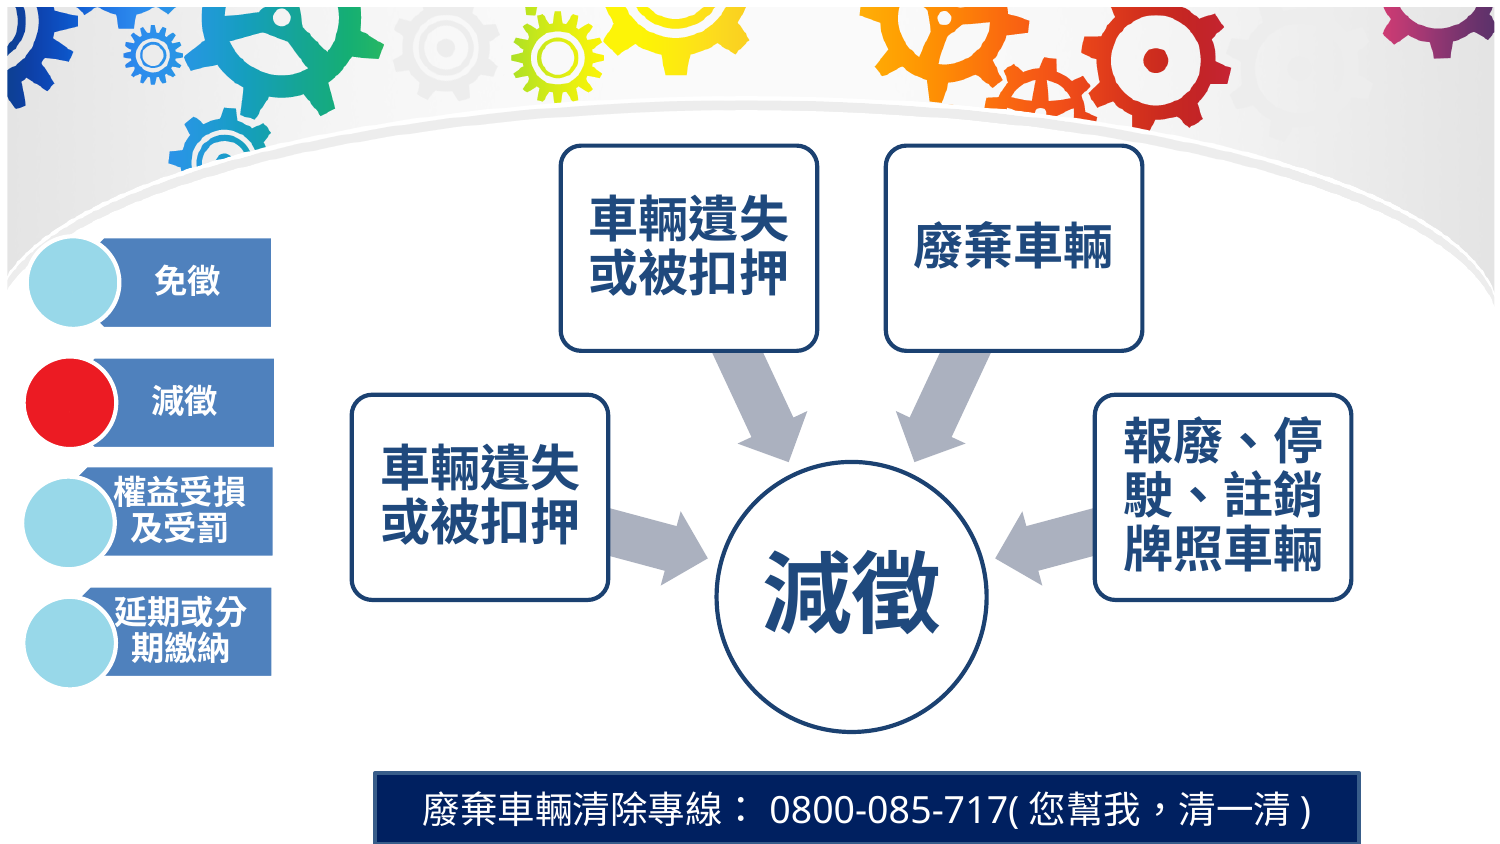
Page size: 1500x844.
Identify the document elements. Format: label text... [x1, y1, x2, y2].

text_box [23, 596, 116, 690]
text_box 廢棄車輛清除專線：0800-085-717(您幫我，清一清) [375, 773, 1359, 844]
text_box [711, 351, 808, 463]
text_box 延期或分期繳納 [78, 585, 274, 679]
text_box 減徵 [716, 461, 987, 732]
text_box 廢棄車輛 [885, 145, 1143, 351]
text_box [22, 476, 115, 570]
text_box [895, 351, 992, 463]
text_box 車輛遺失或被扣押 [351, 394, 609, 600]
text_box 免徵 [97, 236, 274, 329]
text_box [995, 507, 1094, 586]
text_box [26, 236, 120, 329]
text_box [23, 356, 117, 450]
text_box [609, 507, 708, 586]
text_box 車輛遺失或被扣押 [560, 145, 818, 351]
text_box 減徵 [89, 356, 277, 450]
text_box 權益受損及受罰 [75, 465, 275, 558]
text_box 報廢、停駛、註銷牌照車輛 [1094, 394, 1352, 600]
